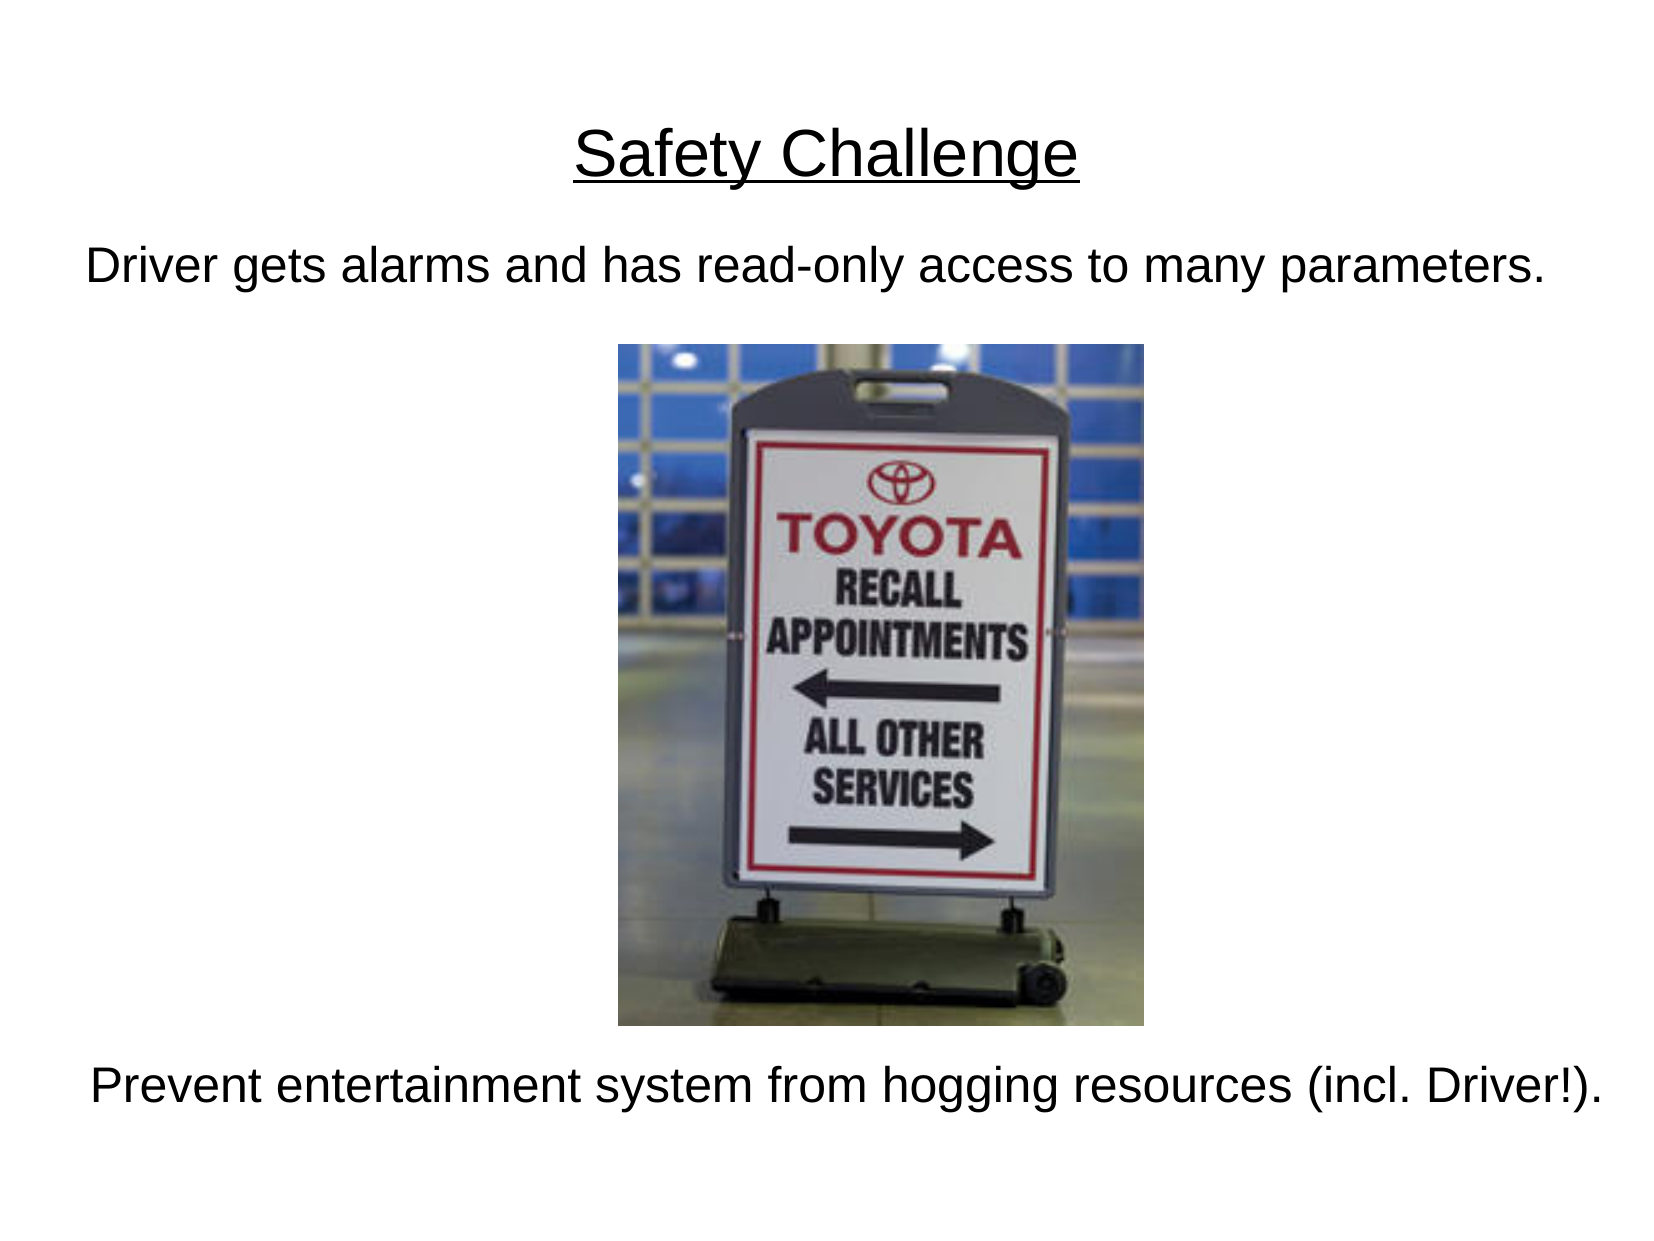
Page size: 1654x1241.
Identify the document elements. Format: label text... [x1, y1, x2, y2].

title Safety Challenge [82, 49, 1571, 257]
text_box Driver gets alarms and has read-only access to many parameters. [70, 229, 1564, 301]
text_box Prevent entertainment system from hogging resources (incl. Driver!). [75, 1050, 1635, 1121]
picture [618, 344, 1144, 1027]
